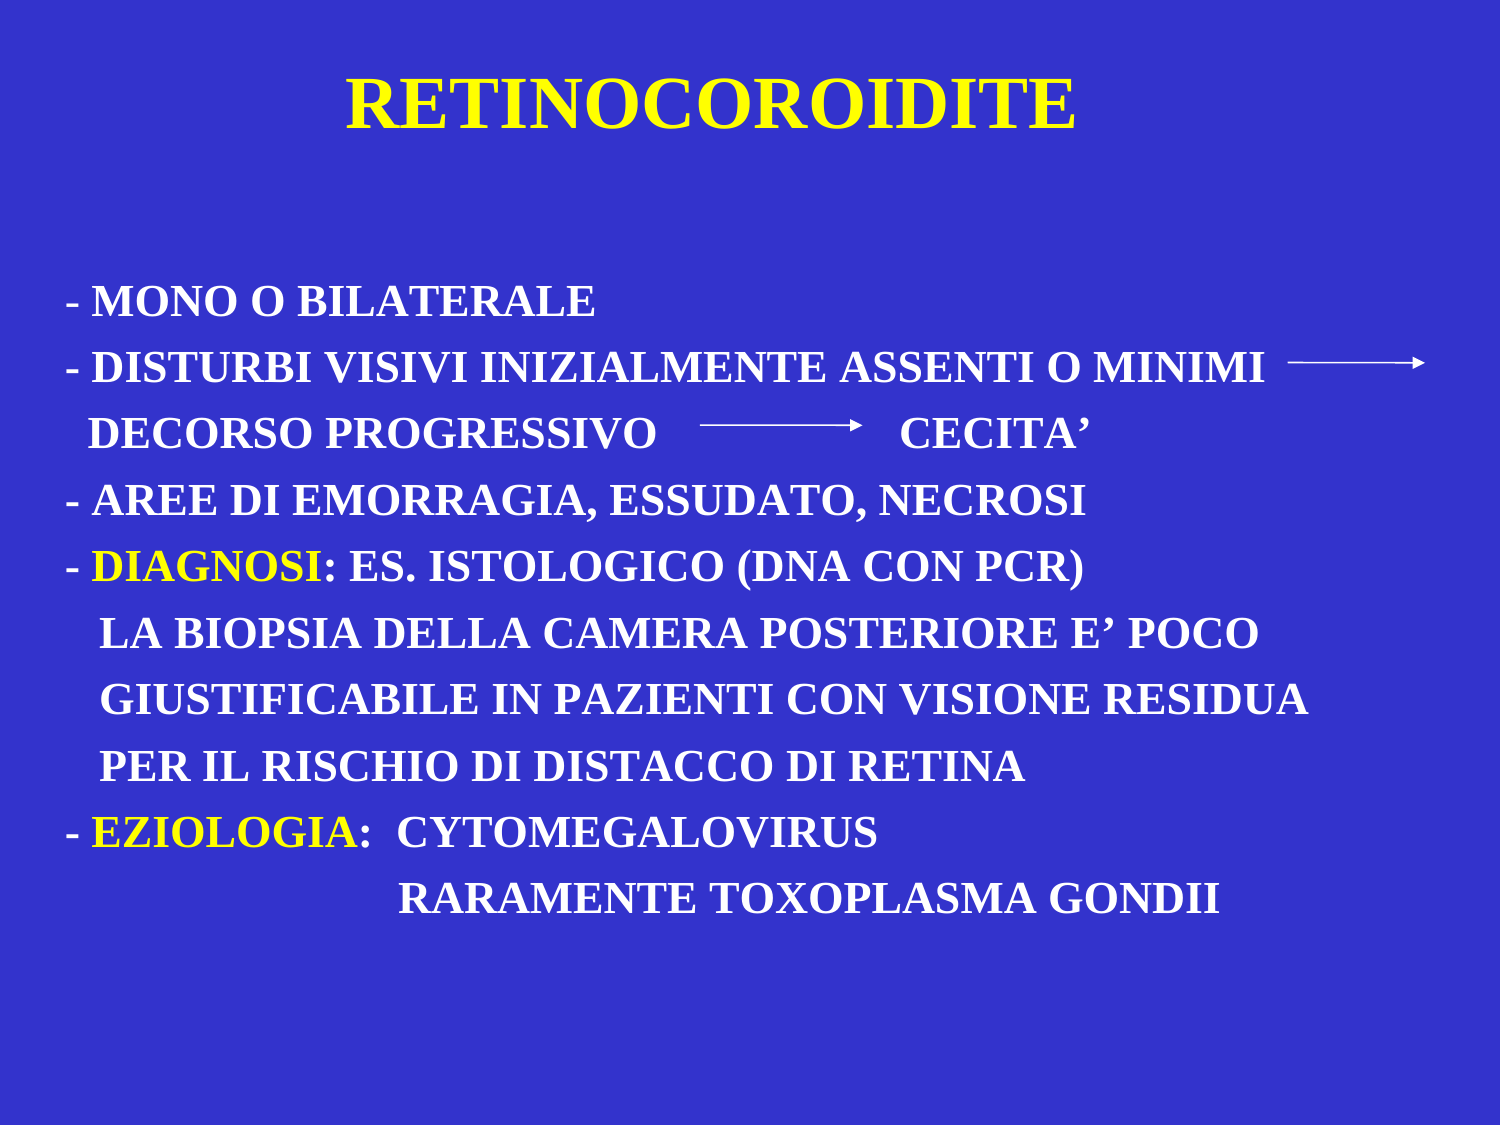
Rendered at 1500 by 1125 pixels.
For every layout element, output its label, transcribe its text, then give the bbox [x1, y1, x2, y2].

text_box RETINOCOROIDITE [75, 49, 1351, 238]
text_box - MONO O BILATERALE - DISTURBI VISIVI INIZIALMENTE ASSENTI O MINIMI DECORSO PROGRESSIVO CECITA’ - AREE DI EMORRAGIA, ESSUDATO, NECROSI - DIAGNOSI: ES. ISTOLOGICO (DNA CON PCR) LA BIOPSIA DELLA CAMERA POSTERIORE E’ POCO GIUSTIFICABILE IN PAZIENTI CON VISIONE RESIDUA PER IL RISCHIO DI DISTACCO DI RETINA - EZIOLOGIA: CYTOMEGALOVIRUS RARAMENTE TOXOPLASMA GONDII [49, 262, 1438, 938]
